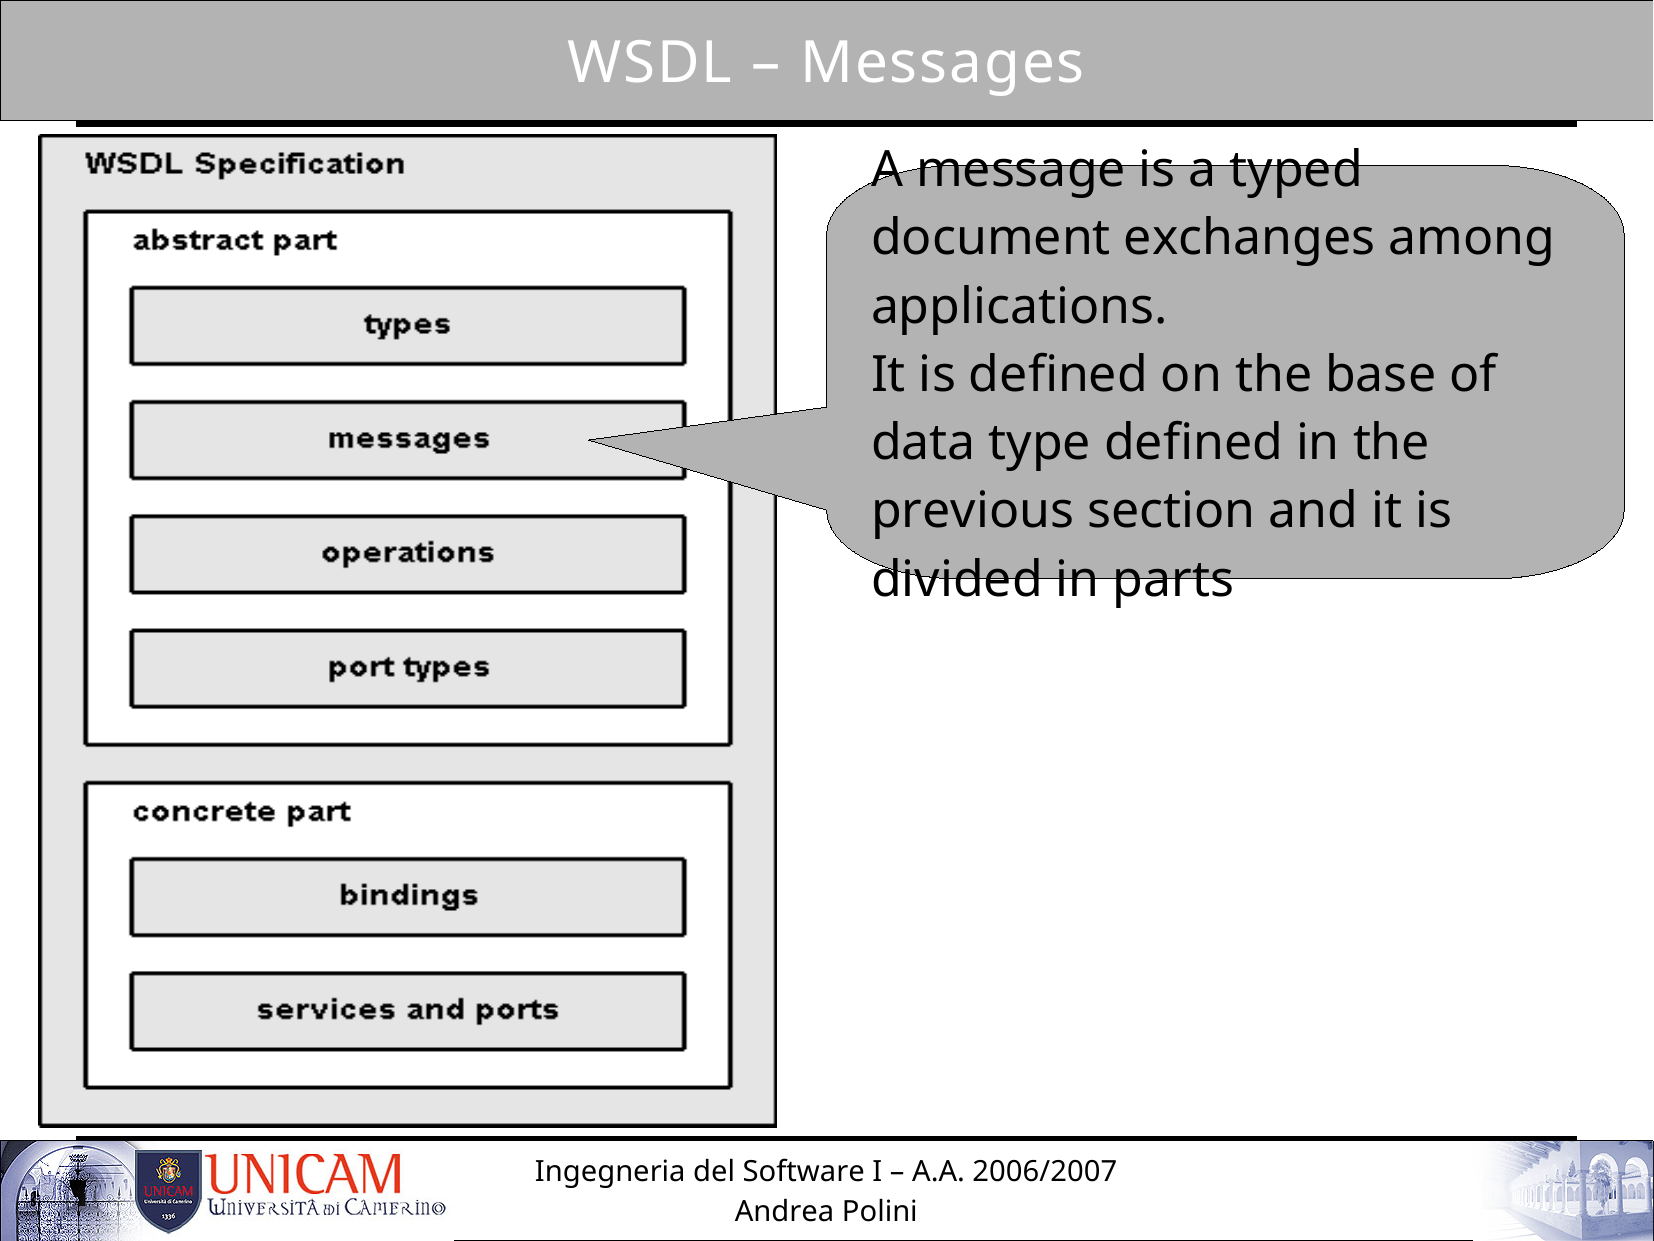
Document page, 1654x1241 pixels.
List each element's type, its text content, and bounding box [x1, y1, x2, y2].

picture [1473, 1141, 1654, 1241]
title WSDL – Messages [0, 0, 1653, 121]
picture [38, 134, 777, 1128]
picture [0, 1141, 454, 1241]
text_box A message is a typed document exchanges among applications. It is defined on the base of data type defined in the previous section and it is divided in parts [588, 165, 1625, 579]
